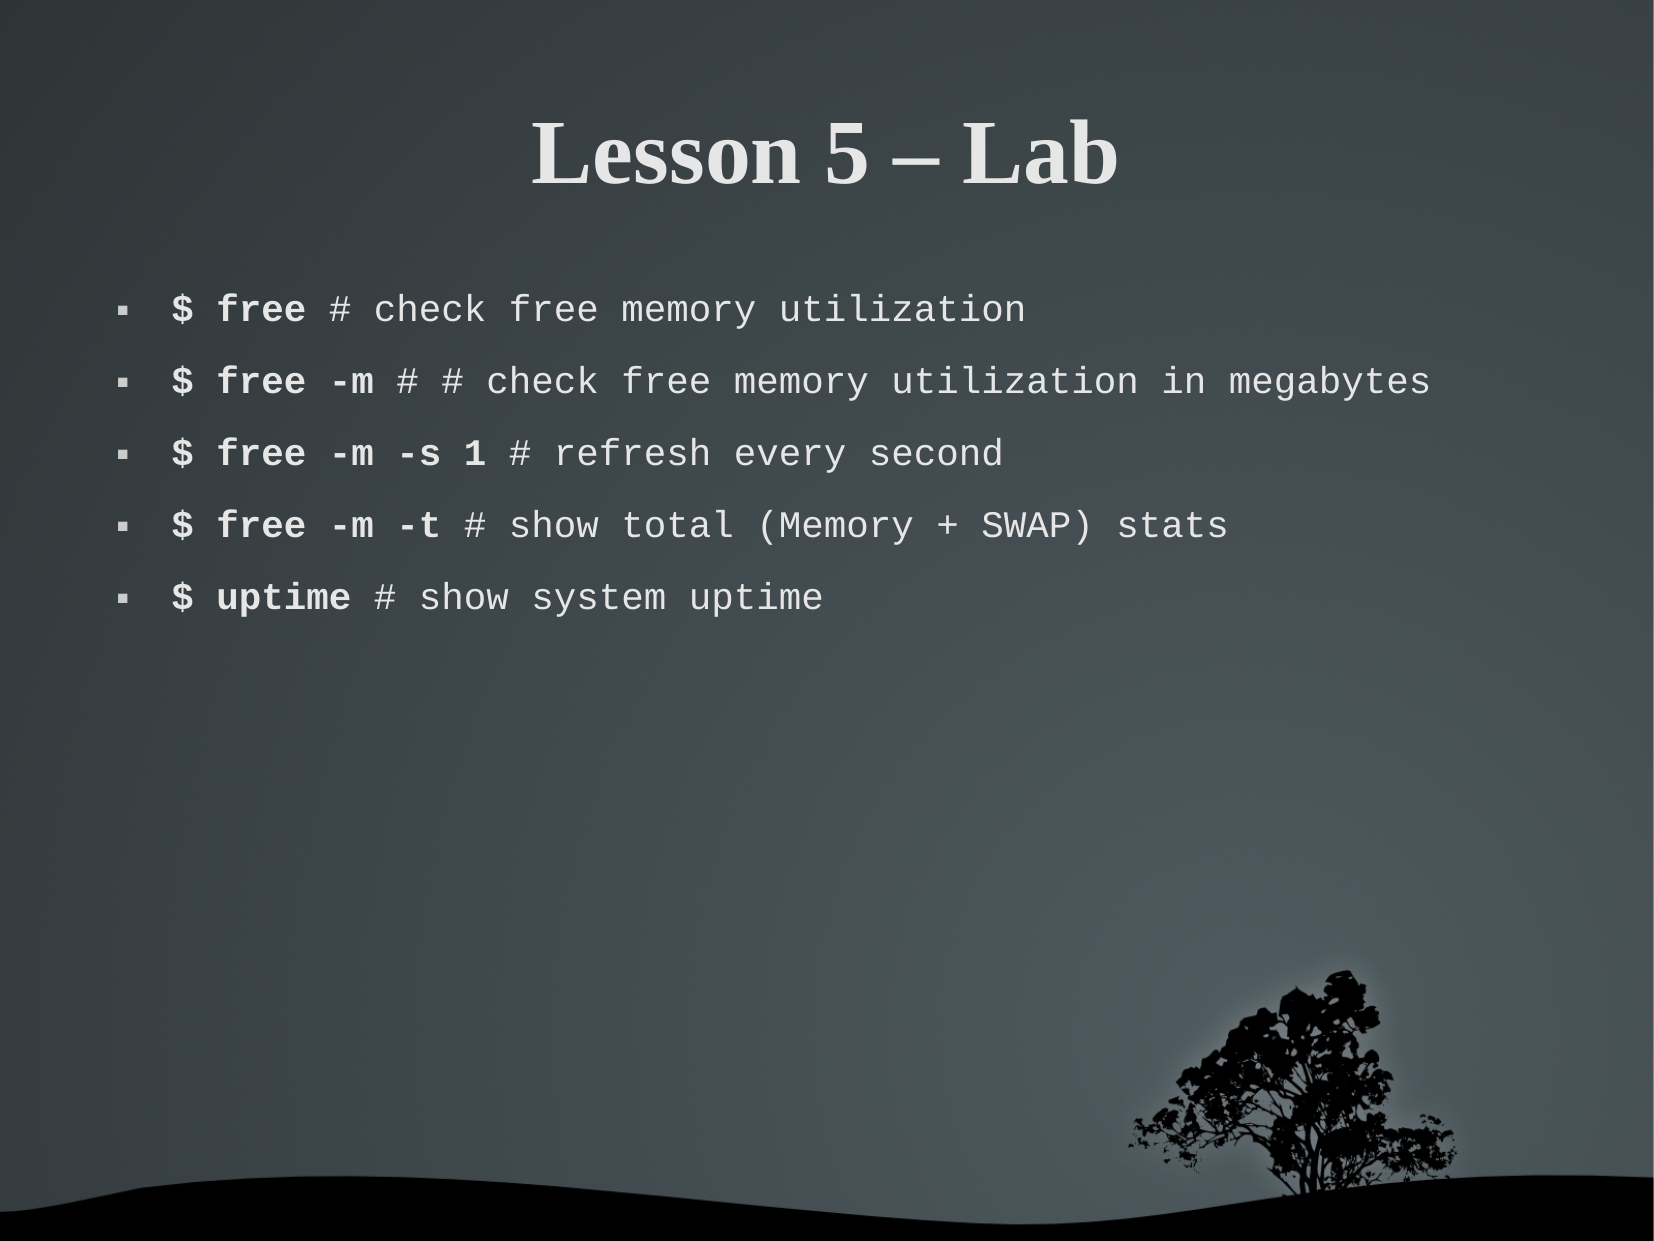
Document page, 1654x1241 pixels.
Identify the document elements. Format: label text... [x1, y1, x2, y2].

picture [0, 0, 1654, 1241]
list $ free # check free memory utilization $ free -m # # check free memory utilization in megabytes $ free -m -s 1 # refresh every second $ free -m -t # show total (Memory + SWAP) stats $ uptime # show system uptime [82, 290, 1571, 1109]
title Lesson 5 – Lab [82, 49, 1571, 257]
